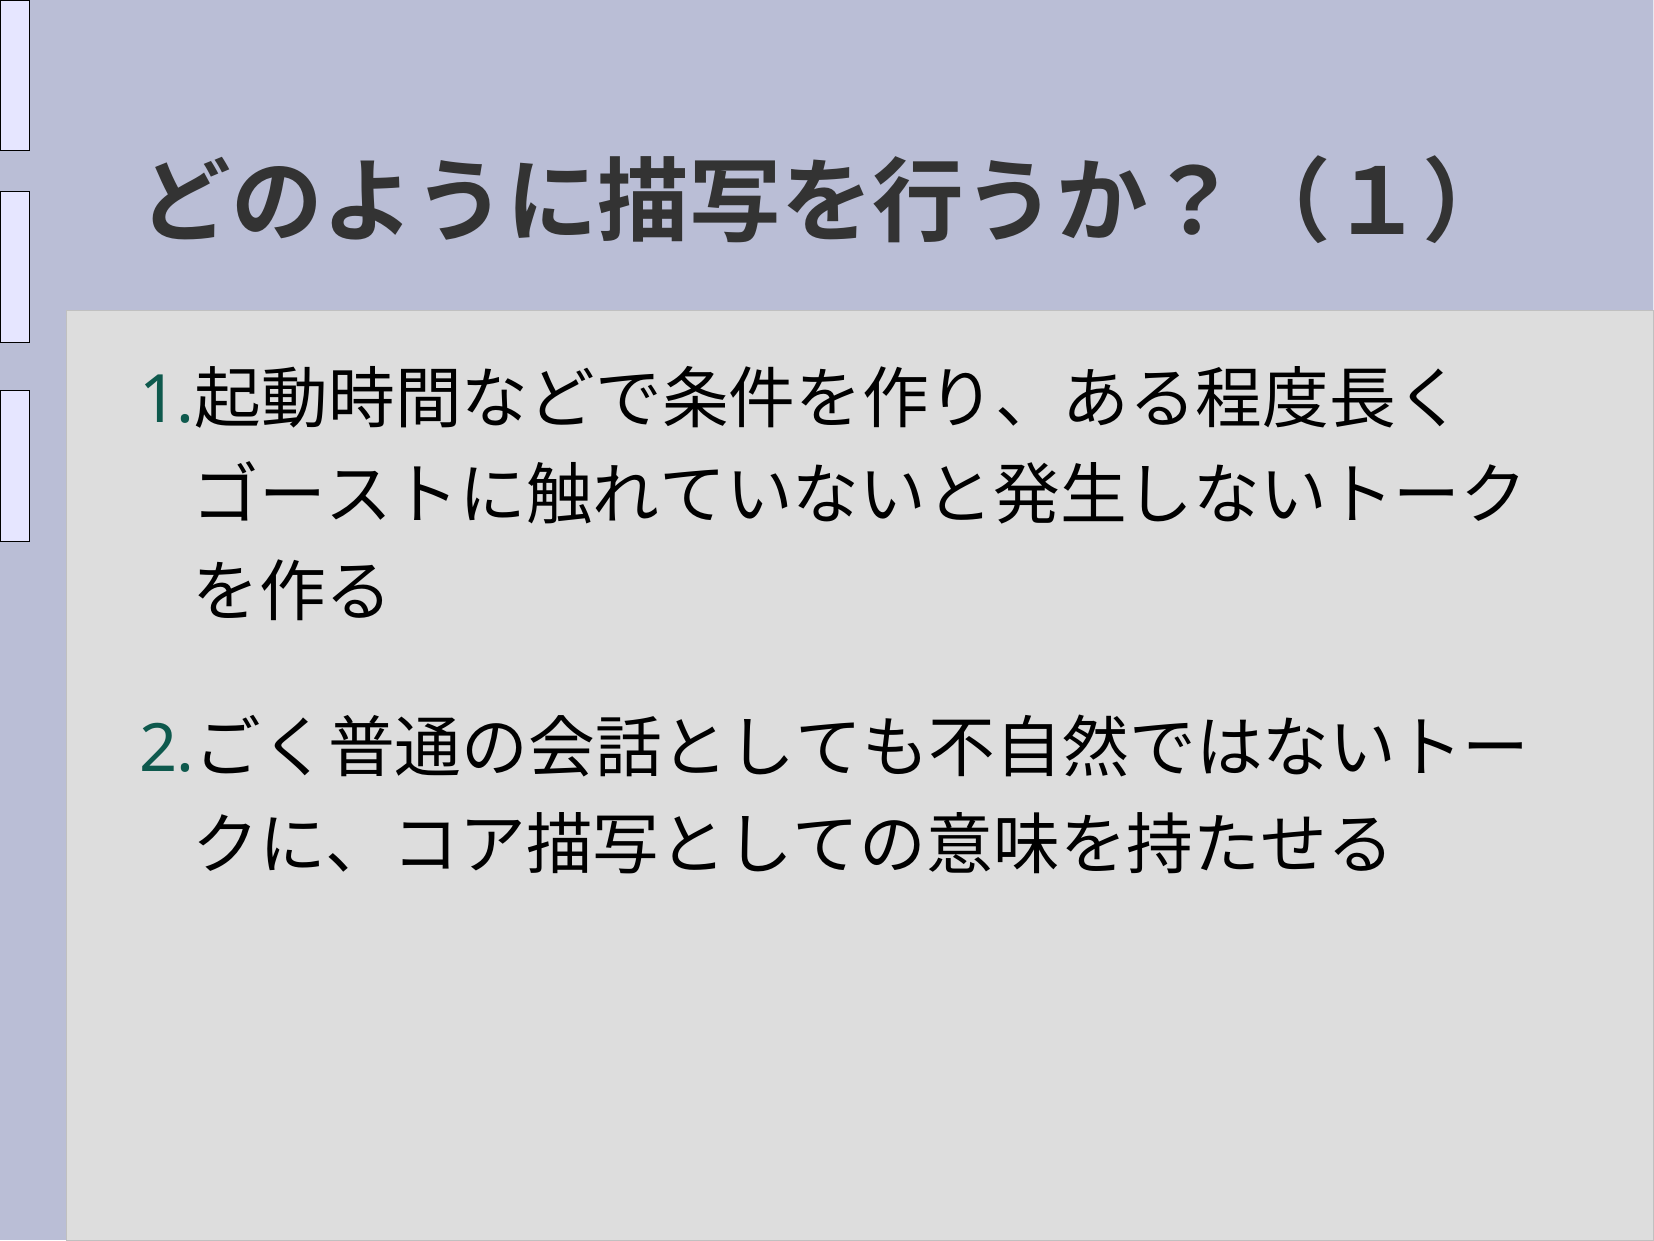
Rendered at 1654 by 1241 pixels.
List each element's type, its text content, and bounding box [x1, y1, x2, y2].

list 起動時間などで条件を作り、ある程度長くゴーストに触れていないと発生しないトークを作る ごく普通の会話としても不自然ではないトークに、コア描写としての意味を持たせる [121, 344, 1534, 1127]
title どのように描写を行うか？（１） [121, 91, 1534, 299]
